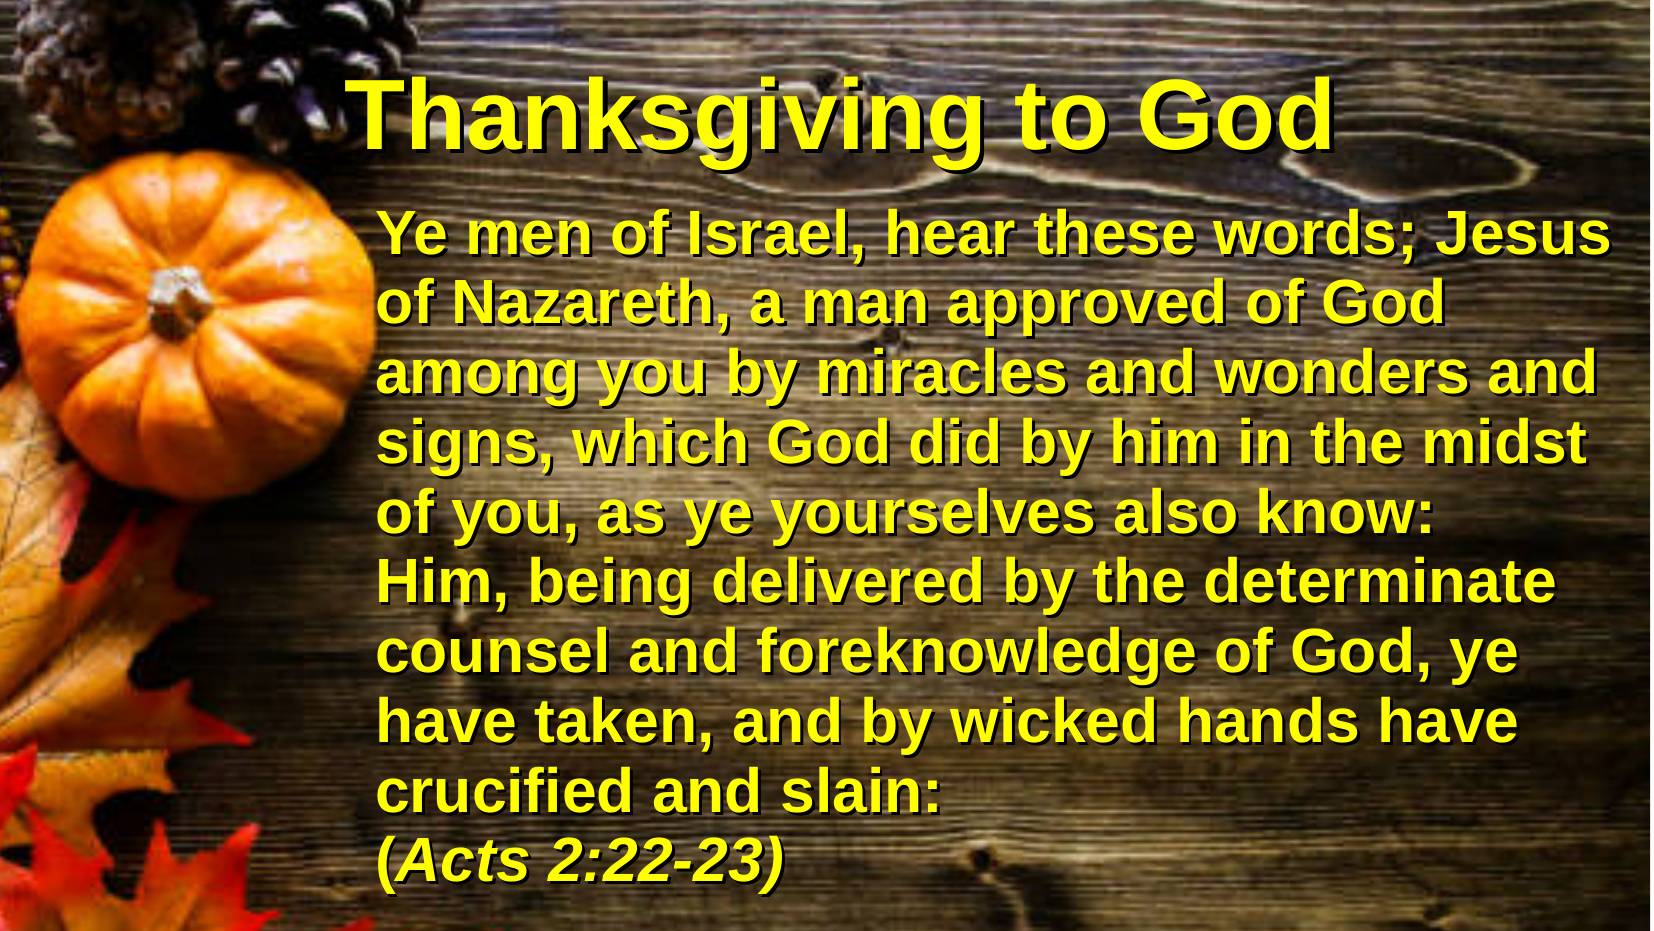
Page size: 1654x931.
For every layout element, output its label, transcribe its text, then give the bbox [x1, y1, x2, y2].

title Thanksgiving to God [82, 37, 1571, 193]
picture [0, 0, 1651, 931]
subtitle Ye men of Israel, hear these words; Jesus of Nazareth, a man approved of God among you by miracles and wonders and signs, which God did by him in the midst of you, as ye yourselves also know: Him, being delivered by the determinate counsel and foreknowledge of God, ye have taken, and by wicked hands have crucified and slain: (Acts 2:22-23) [375, 172, 1621, 921]
